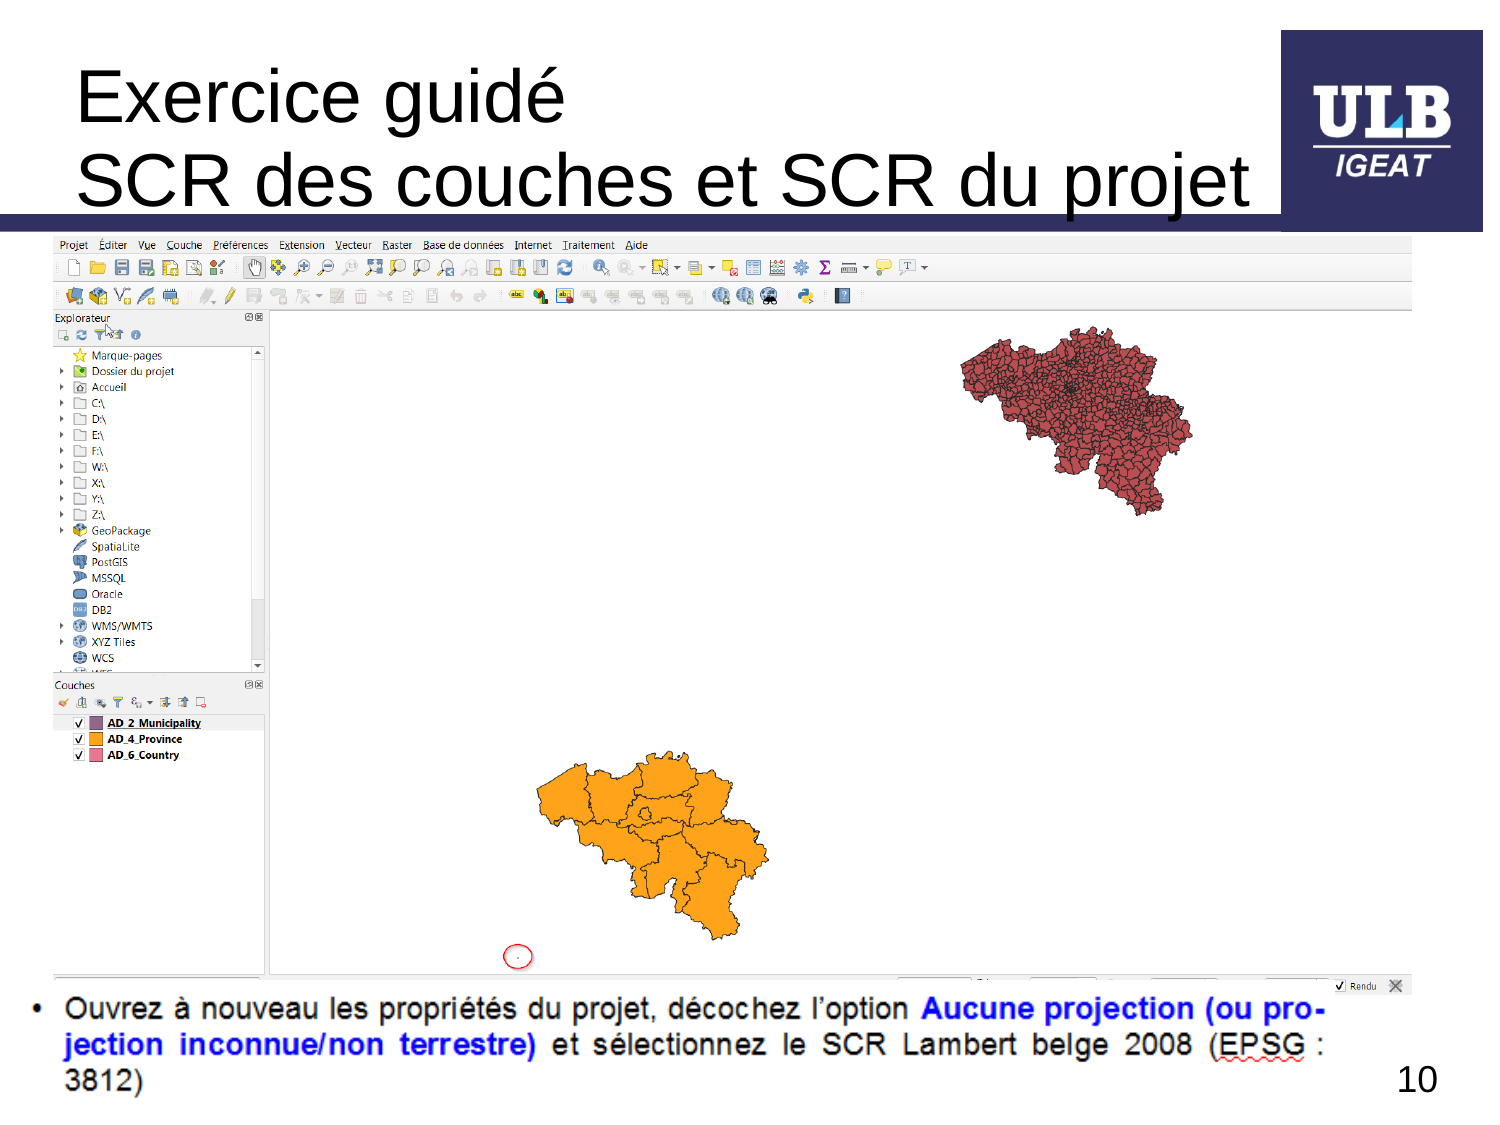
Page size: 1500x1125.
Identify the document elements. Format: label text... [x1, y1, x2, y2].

picture [27, 236, 1412, 1123]
title Exercice guidé SCR des couches et SCR du projet [75, 44, 1425, 233]
picture [1281, 30, 1483, 232]
